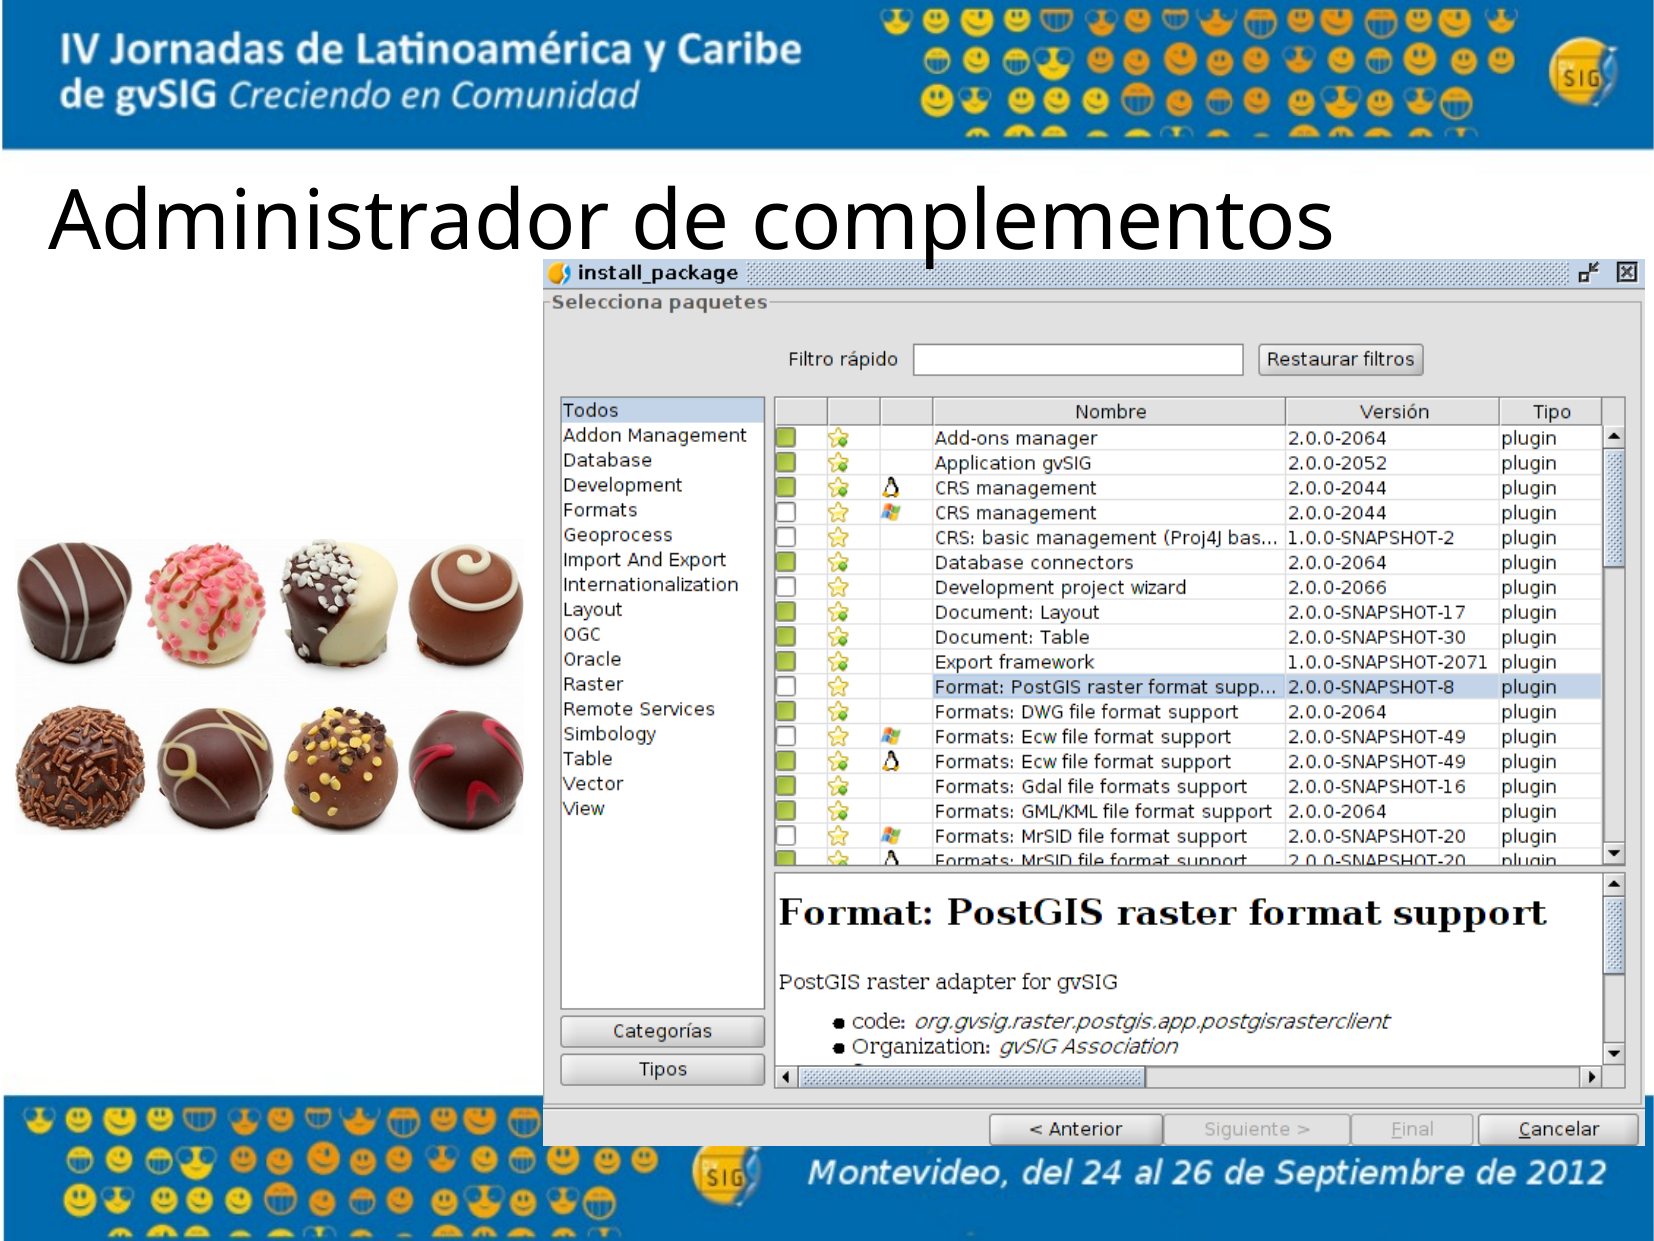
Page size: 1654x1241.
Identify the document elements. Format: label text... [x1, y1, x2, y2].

picture [1, 0, 1654, 1241]
title Administrador de complementos [48, 170, 1536, 264]
